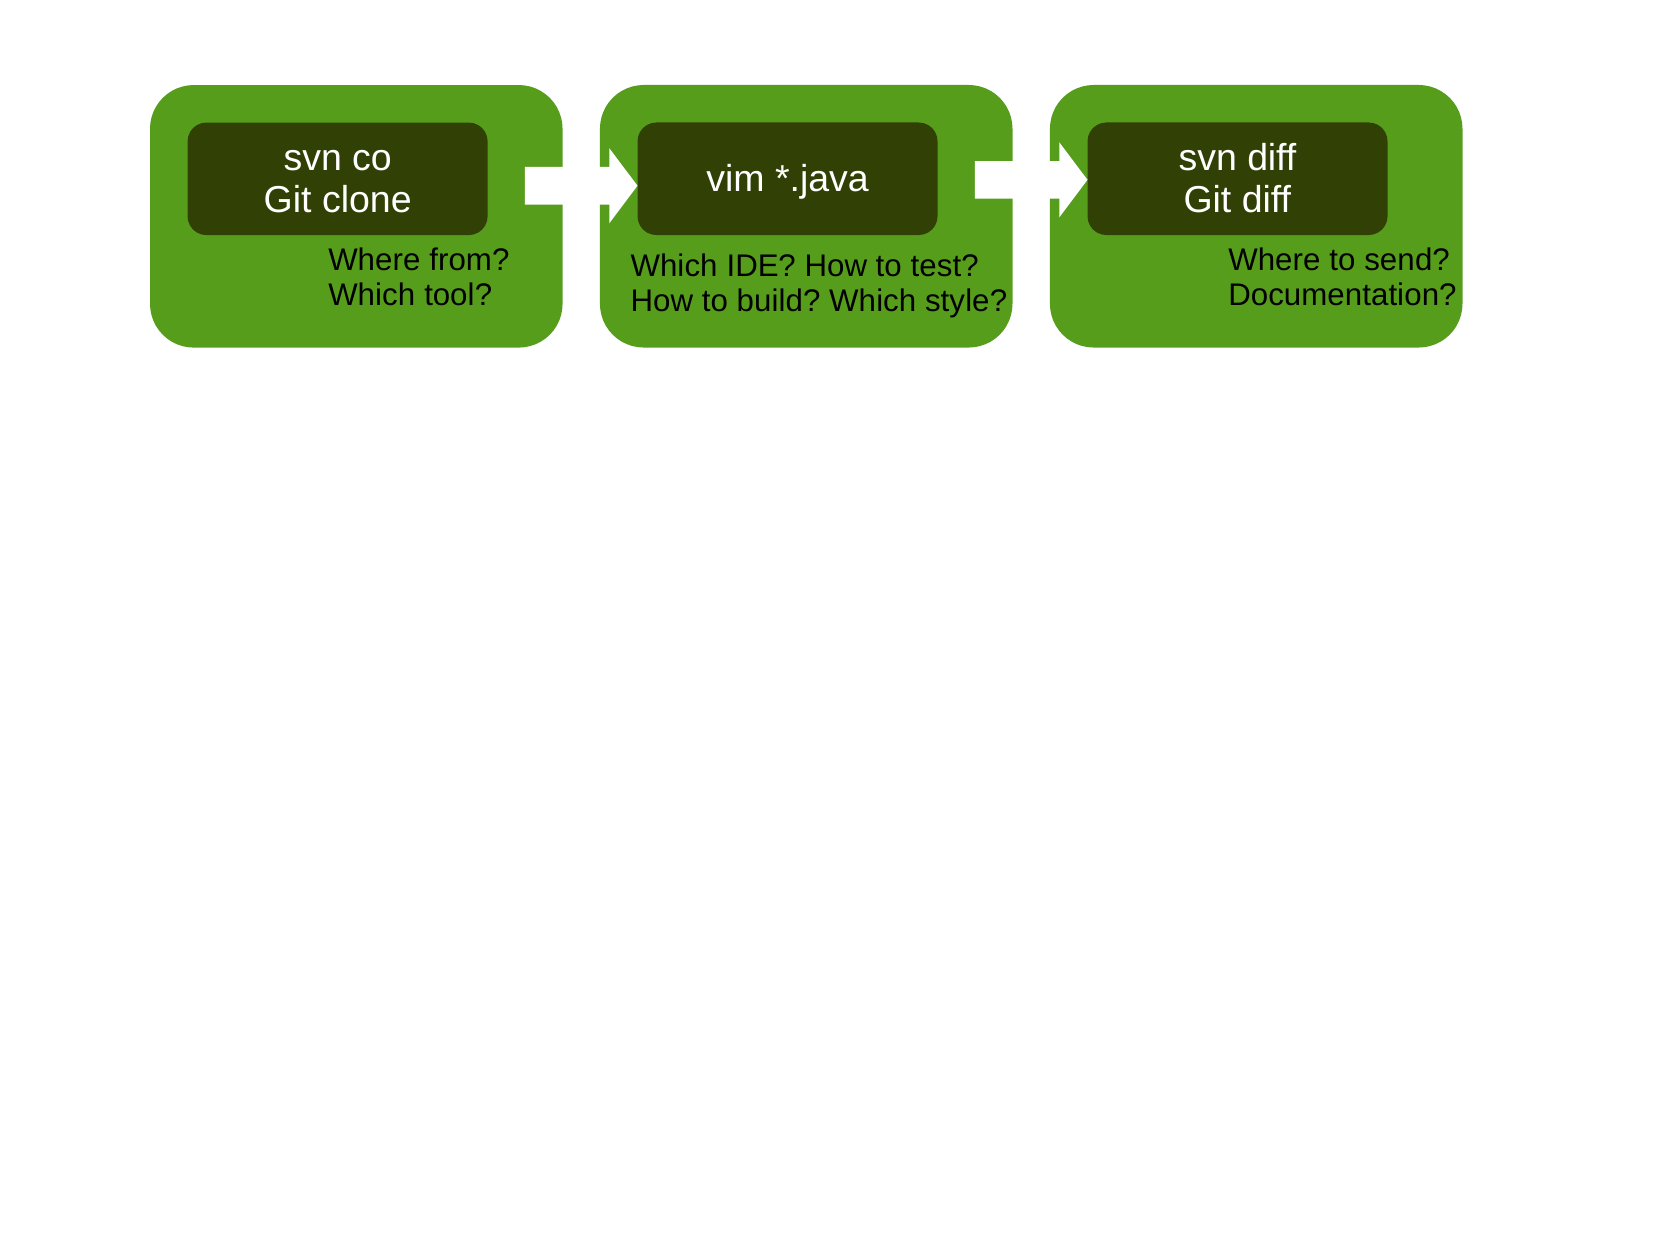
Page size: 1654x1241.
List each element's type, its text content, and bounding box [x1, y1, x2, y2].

text_box svn co Git clone [187, 122, 488, 236]
text_box Where to send? Documentation? [1213, 235, 1471, 320]
text_box Where from? Which tool? [313, 235, 524, 320]
text_box [150, 84, 1463, 348]
text_box Which IDE? How to test? How to build? Which style? [615, 240, 1021, 326]
text_box vim *.java [637, 122, 938, 236]
text_box svn diff Git diff [1087, 122, 1388, 236]
